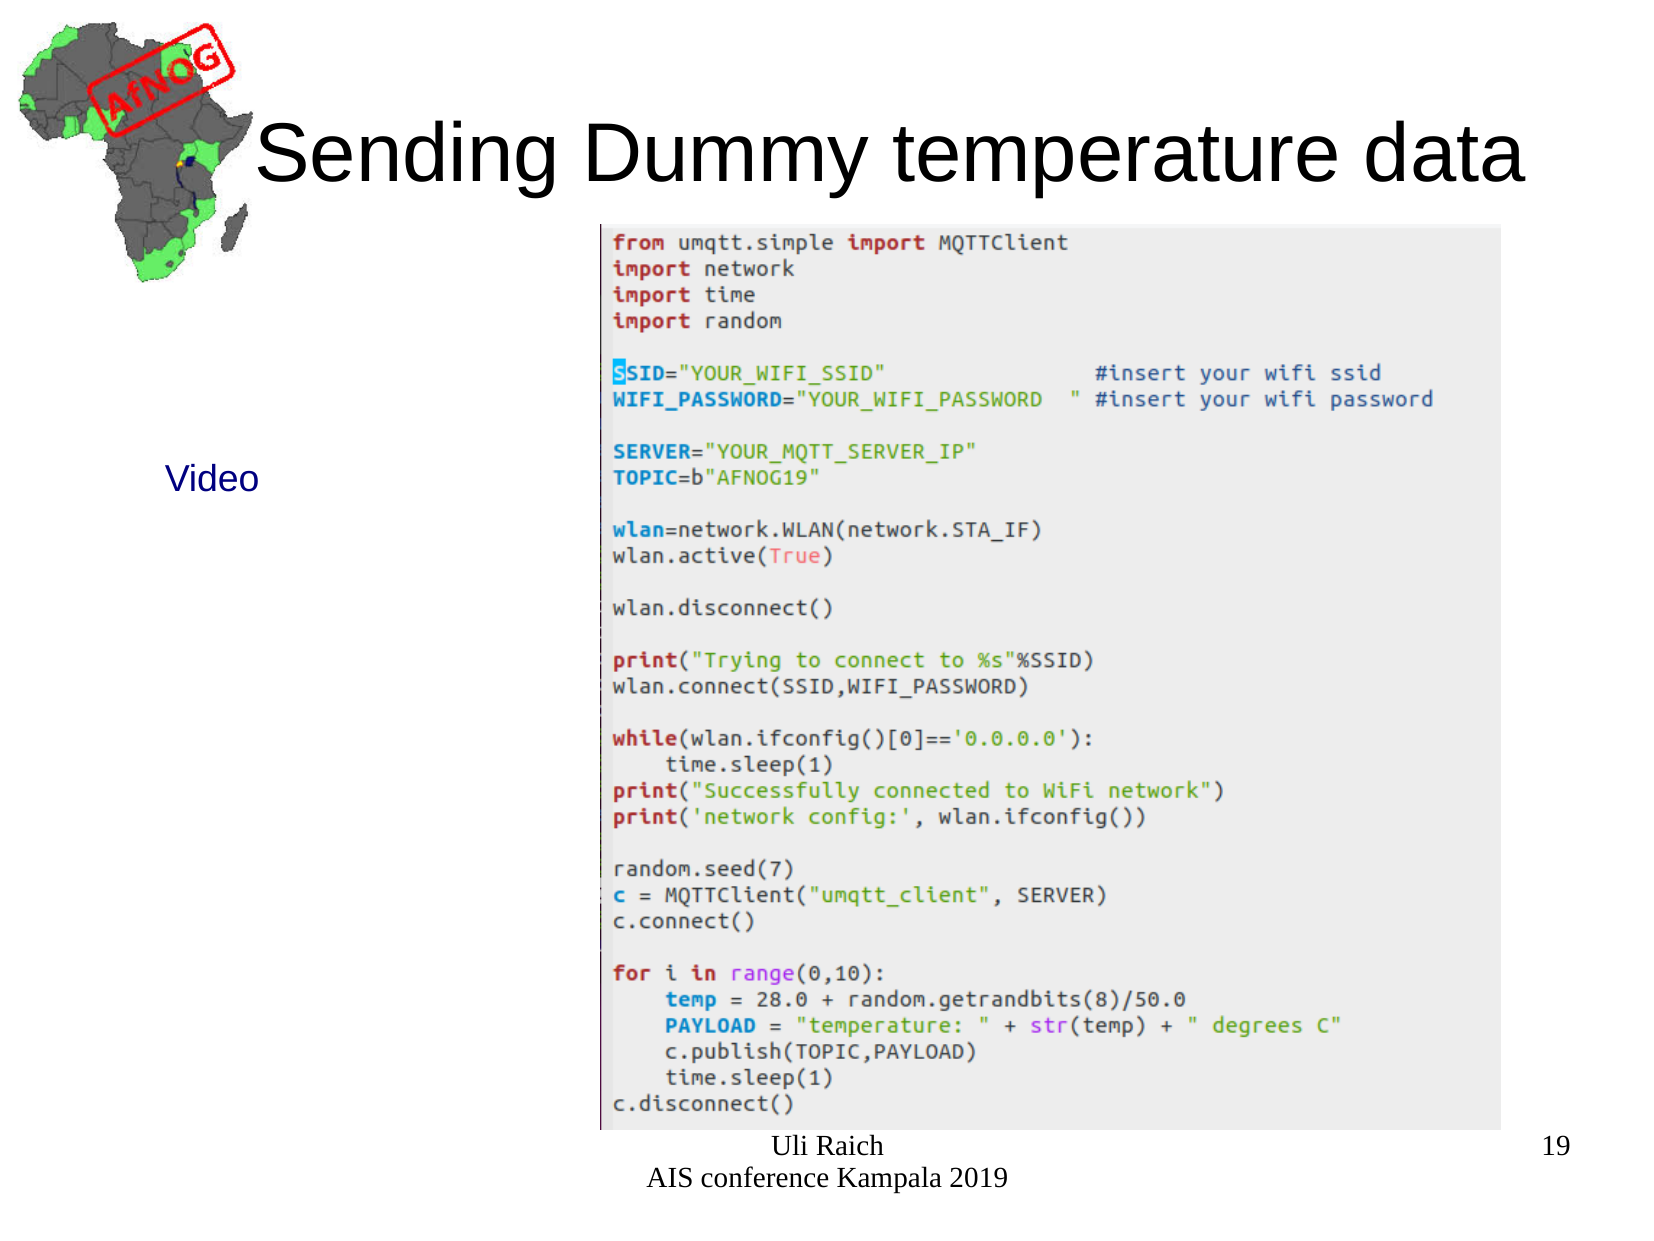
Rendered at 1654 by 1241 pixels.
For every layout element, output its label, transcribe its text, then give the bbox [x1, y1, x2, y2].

text_box Video [150, 450, 275, 507]
title Sending Dummy temperature data [210, 49, 1571, 257]
picture [600, 224, 1501, 1130]
picture [9, 0, 259, 291]
